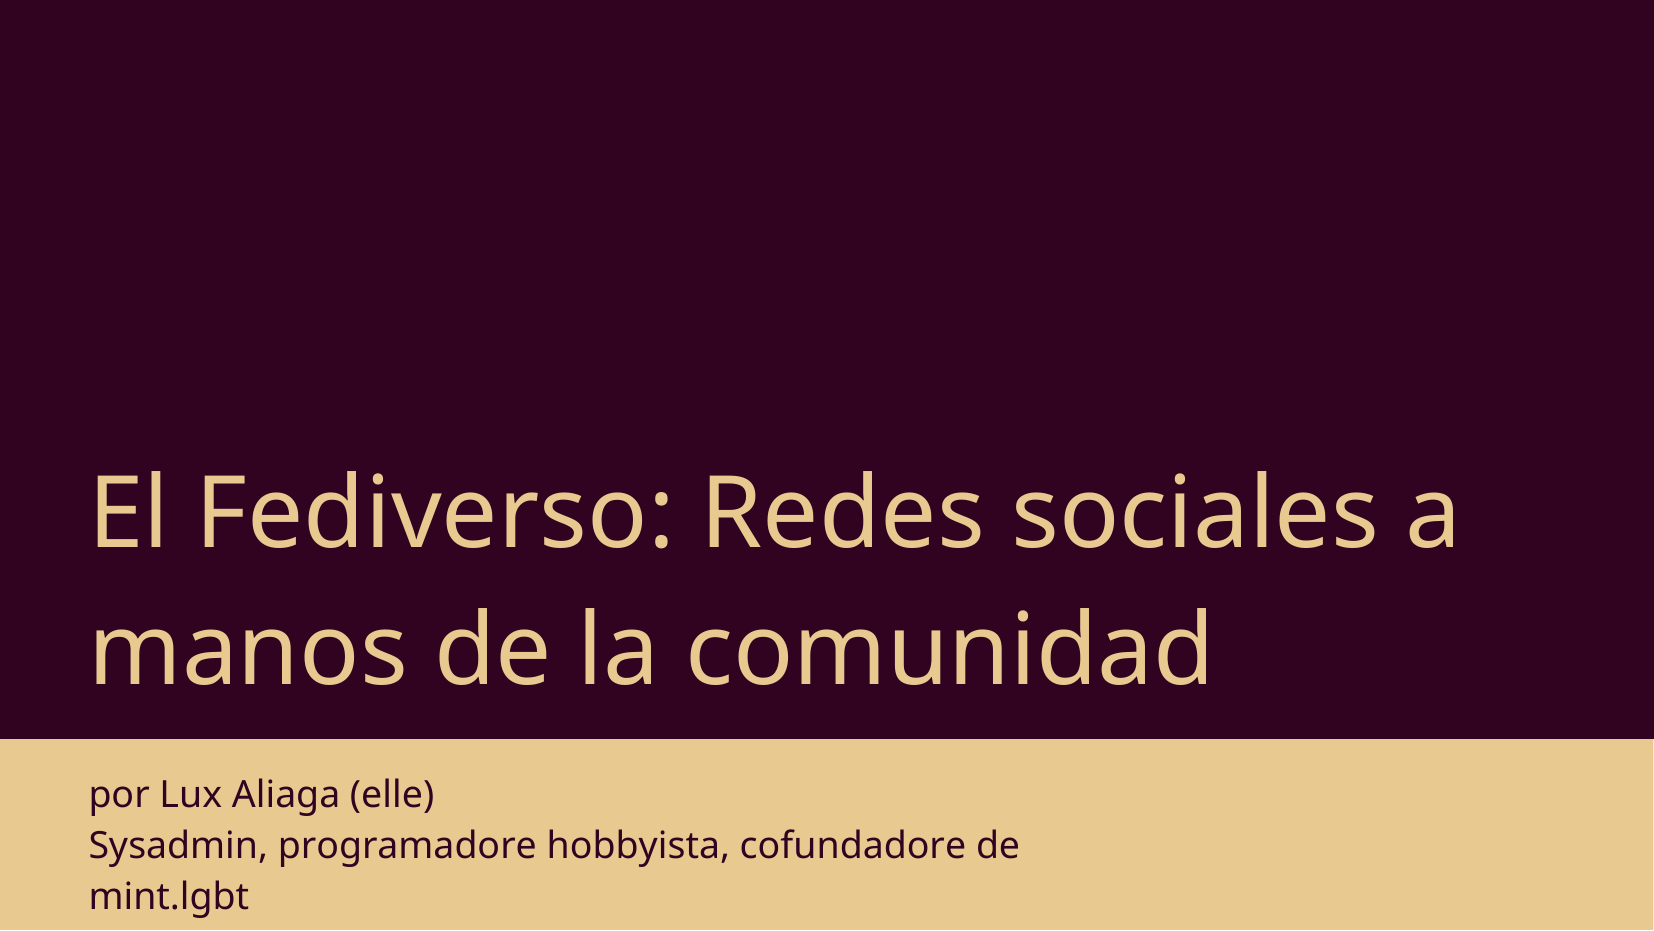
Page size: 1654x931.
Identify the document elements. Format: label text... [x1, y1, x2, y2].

text_box El Fediverso: Redes sociales a manos de la comunidad [88, 440, 1565, 682]
text_box [0, 0, 1654, 739]
text_box por Lux Aliaga (elle) Sysadmin, programadore hobbyista, cofundadore de mint.lgbt [88, 767, 1123, 858]
